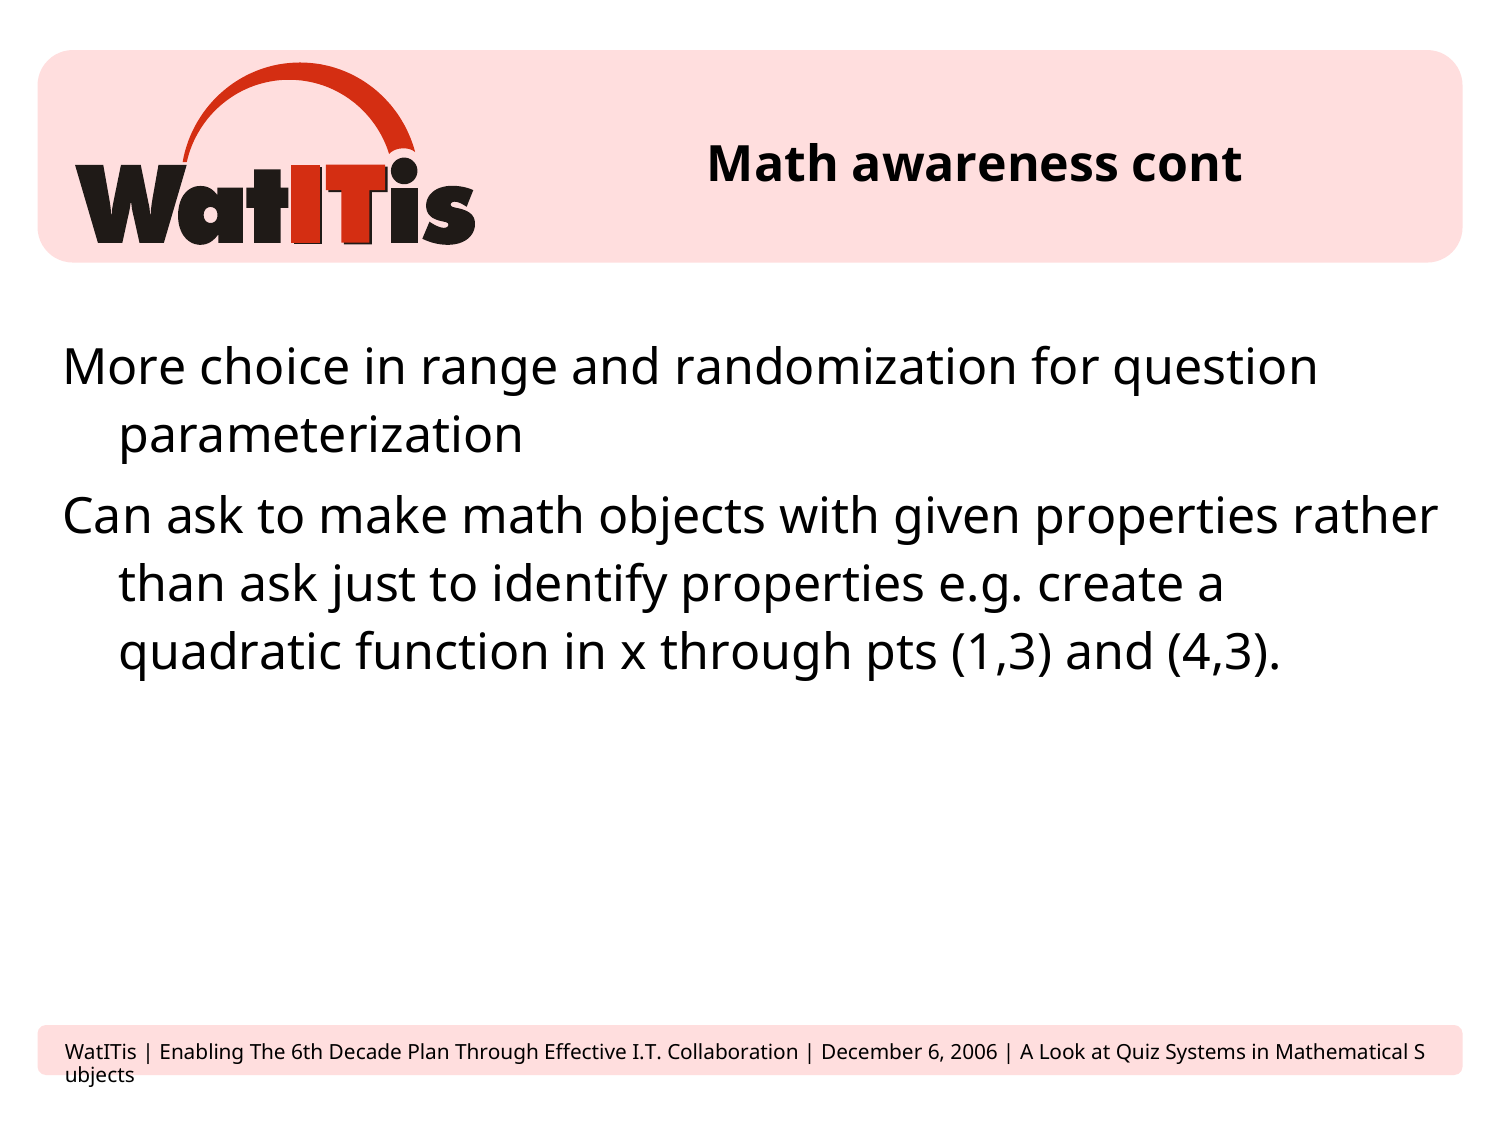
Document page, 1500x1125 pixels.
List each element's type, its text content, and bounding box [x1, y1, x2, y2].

title Math awareness cont [500, 69, 1450, 256]
list More choice in range and randomization for question parameterization Can ask to make math objects with given properties rather than ask just to identify properties e.g. create a quadratic function in x through pts (1,3) and (4,3). [62, 330, 1450, 948]
